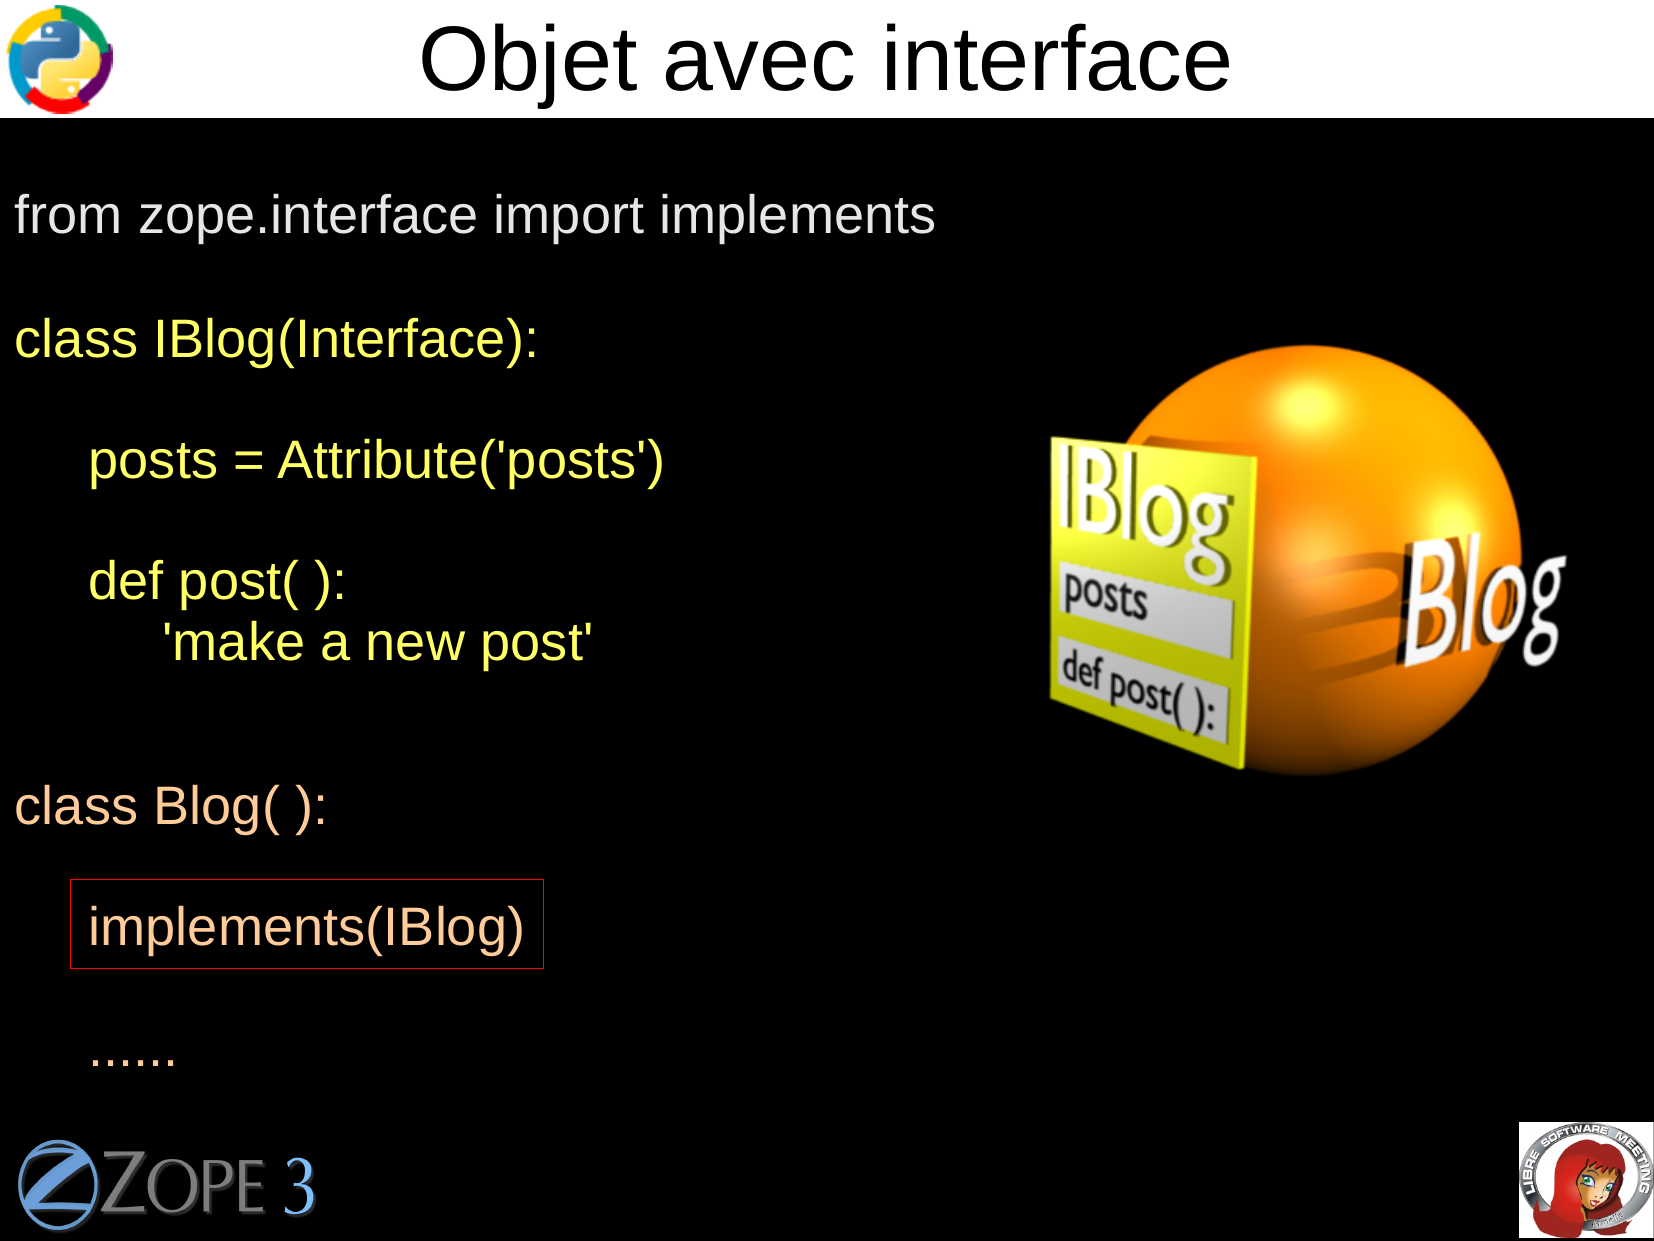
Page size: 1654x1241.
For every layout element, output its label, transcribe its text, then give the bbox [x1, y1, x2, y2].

text_box class Blog( ): implements(IBlog) ...... [0, 801, 650, 1146]
text_box class IBlog(Interface): posts = Attribute('posts') def post( ): 'make a new post' [0, 301, 1152, 801]
picture [6, 5, 82, 114]
text_box from zope.interface import implements [0, 177, 1418, 253]
title Objet avec interface [82, 0, 1571, 119]
picture [653, 230, 1654, 981]
picture [1519, 1122, 1654, 1238]
